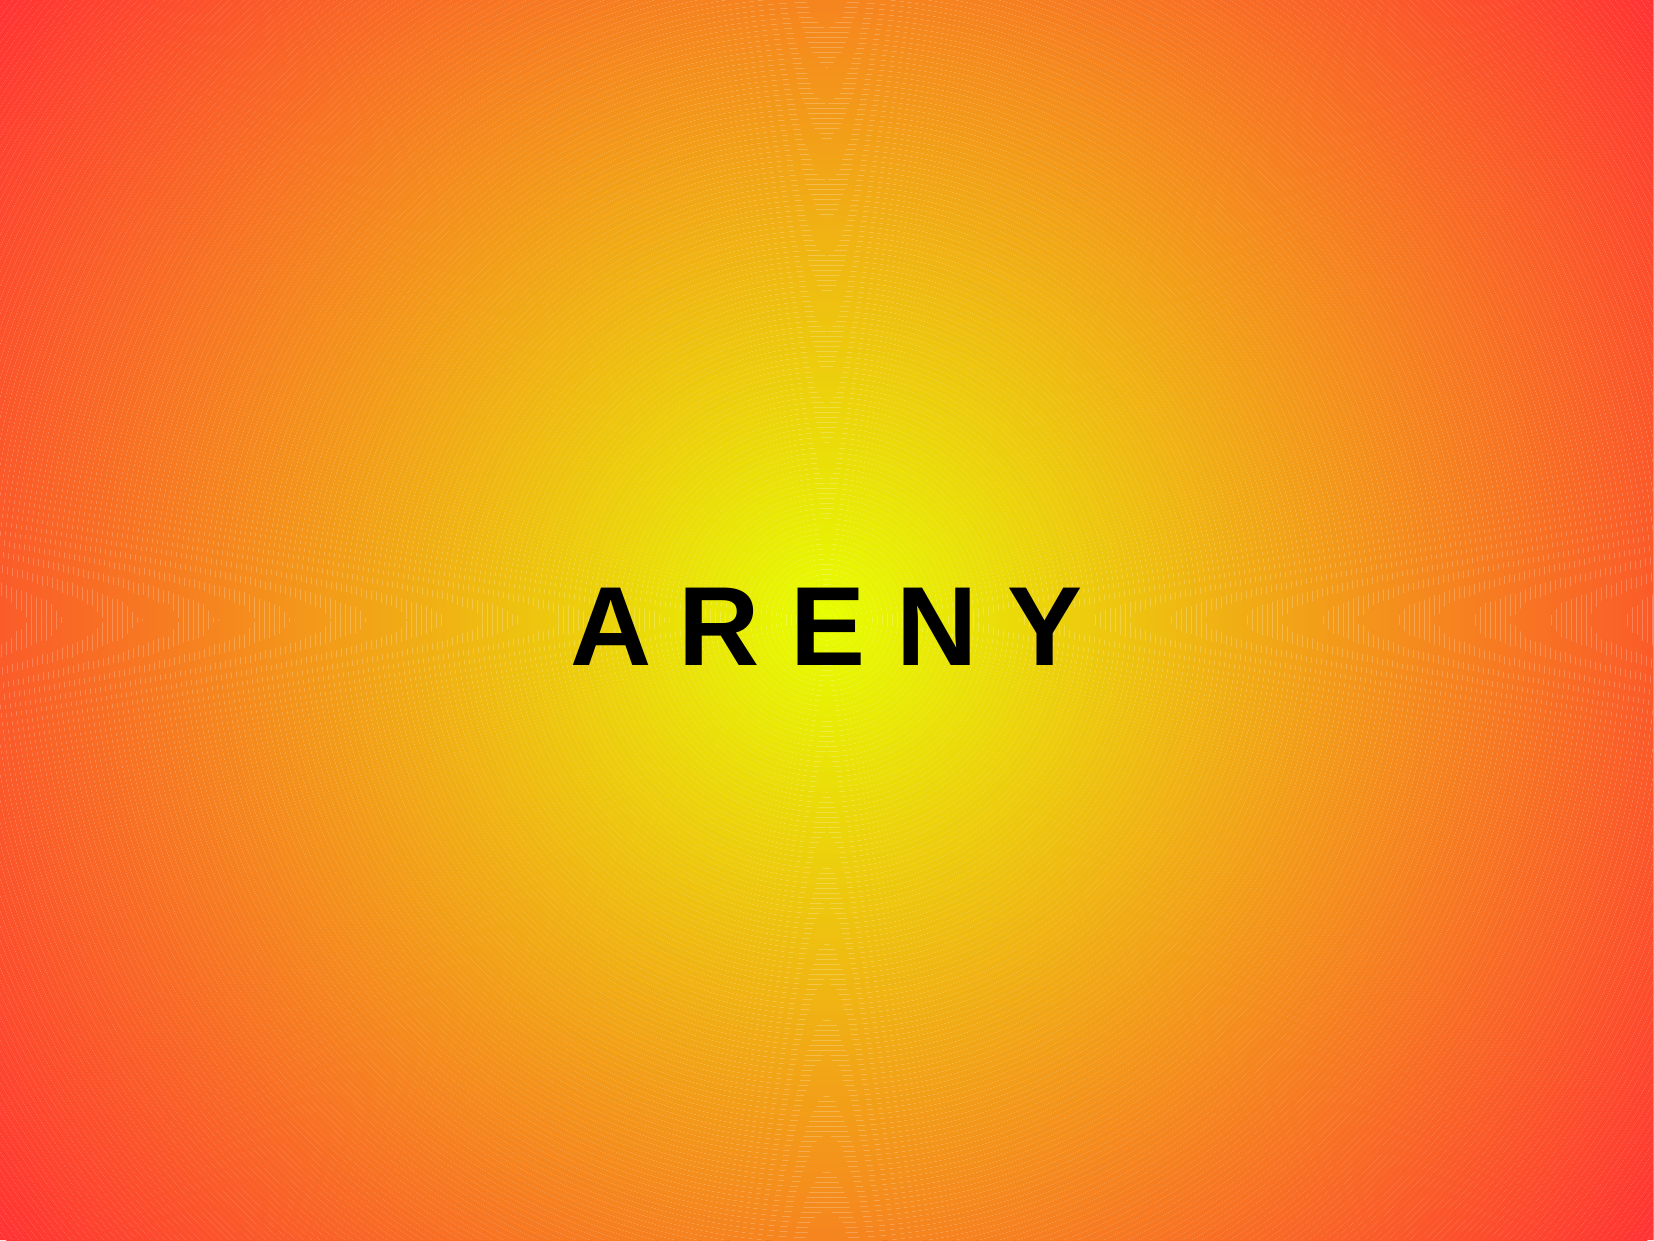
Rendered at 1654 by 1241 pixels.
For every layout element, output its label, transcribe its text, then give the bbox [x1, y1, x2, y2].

subtitle A R E N Y [82, 210, 1571, 1030]
